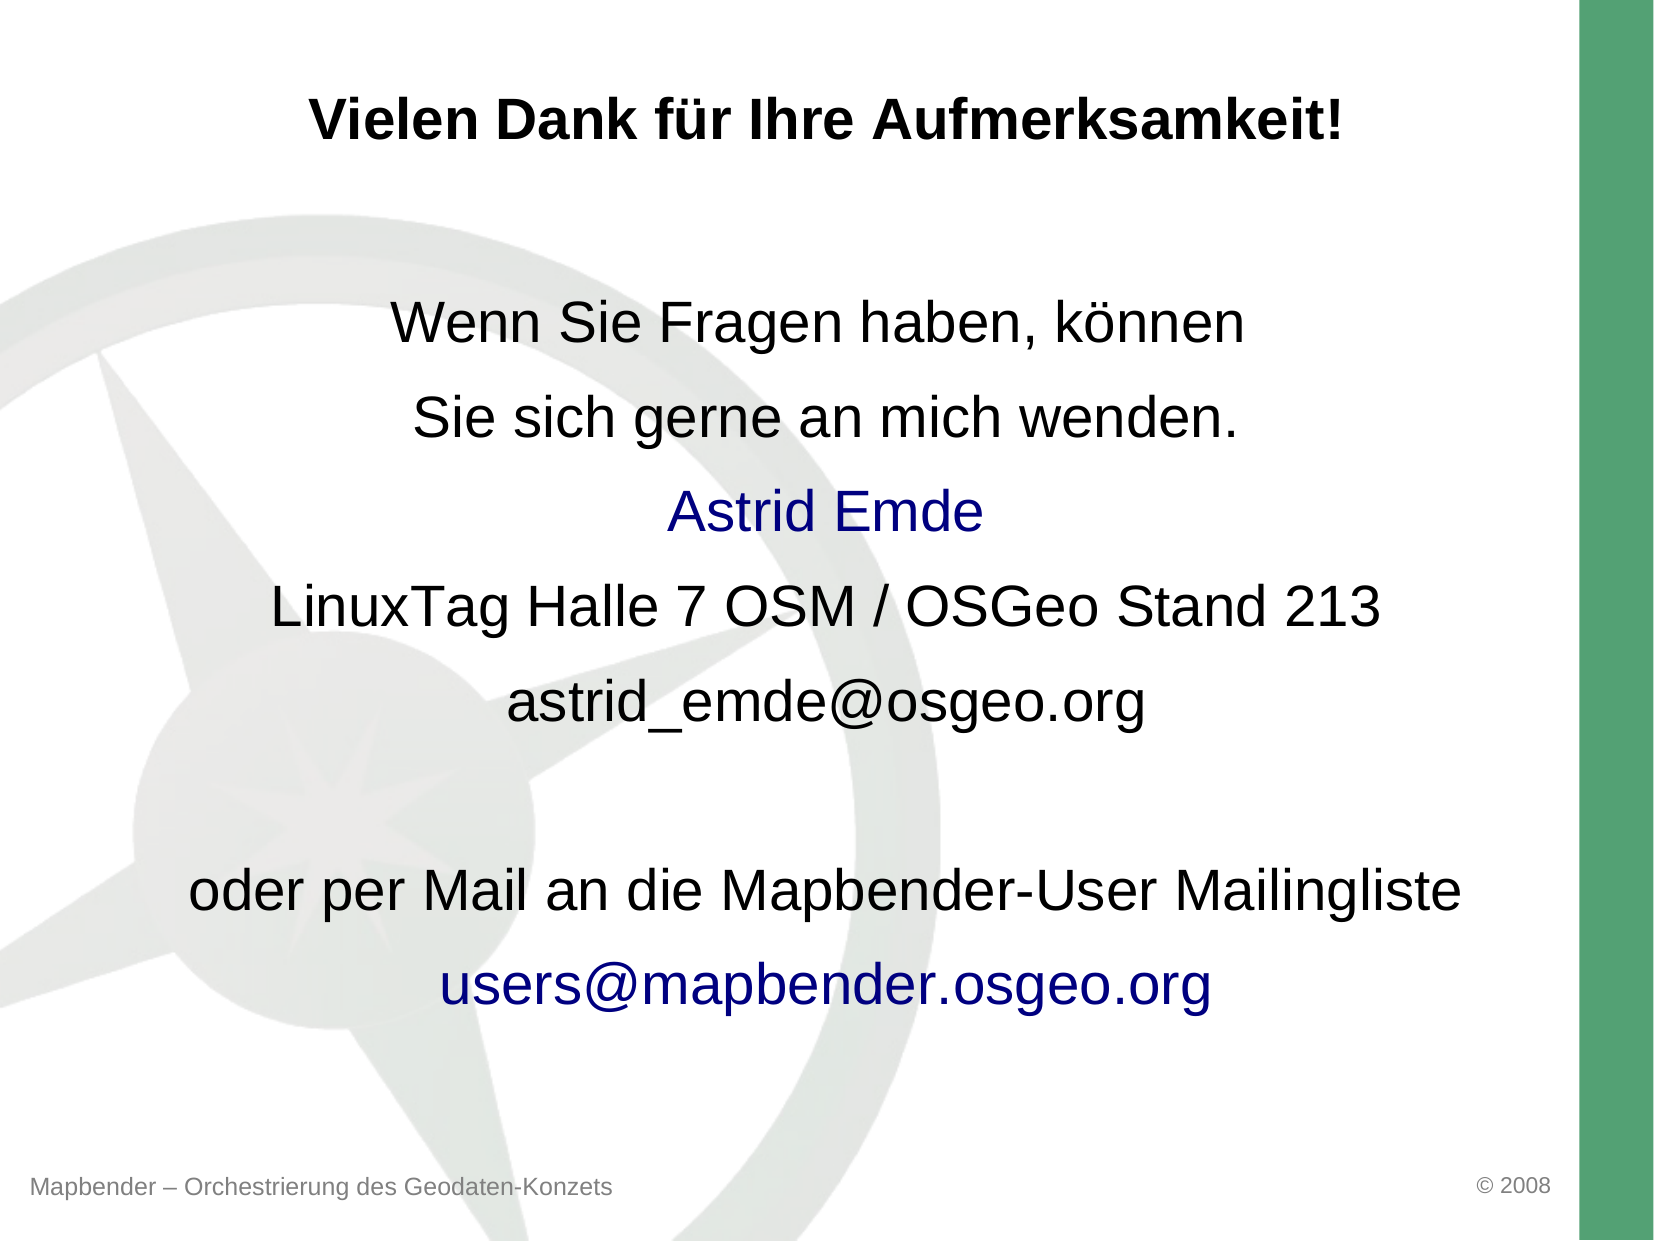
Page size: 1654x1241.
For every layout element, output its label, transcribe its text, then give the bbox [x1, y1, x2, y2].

title Vielen Dank für Ihre Aufmerksamkeit! [82, 31, 1571, 207]
list Wenn Sie Fragen haben, können Sie sich gerne an mich wenden. Astrid Emde LinuxTag Halle 7 OSM / OSGeo Stand 213 astrid_emde@osgeo.org oder per Mail an die Mapbender-User Mailingliste users@mapbender.osgeo.org [82, 290, 1571, 1241]
picture [0, 192, 1020, 1241]
